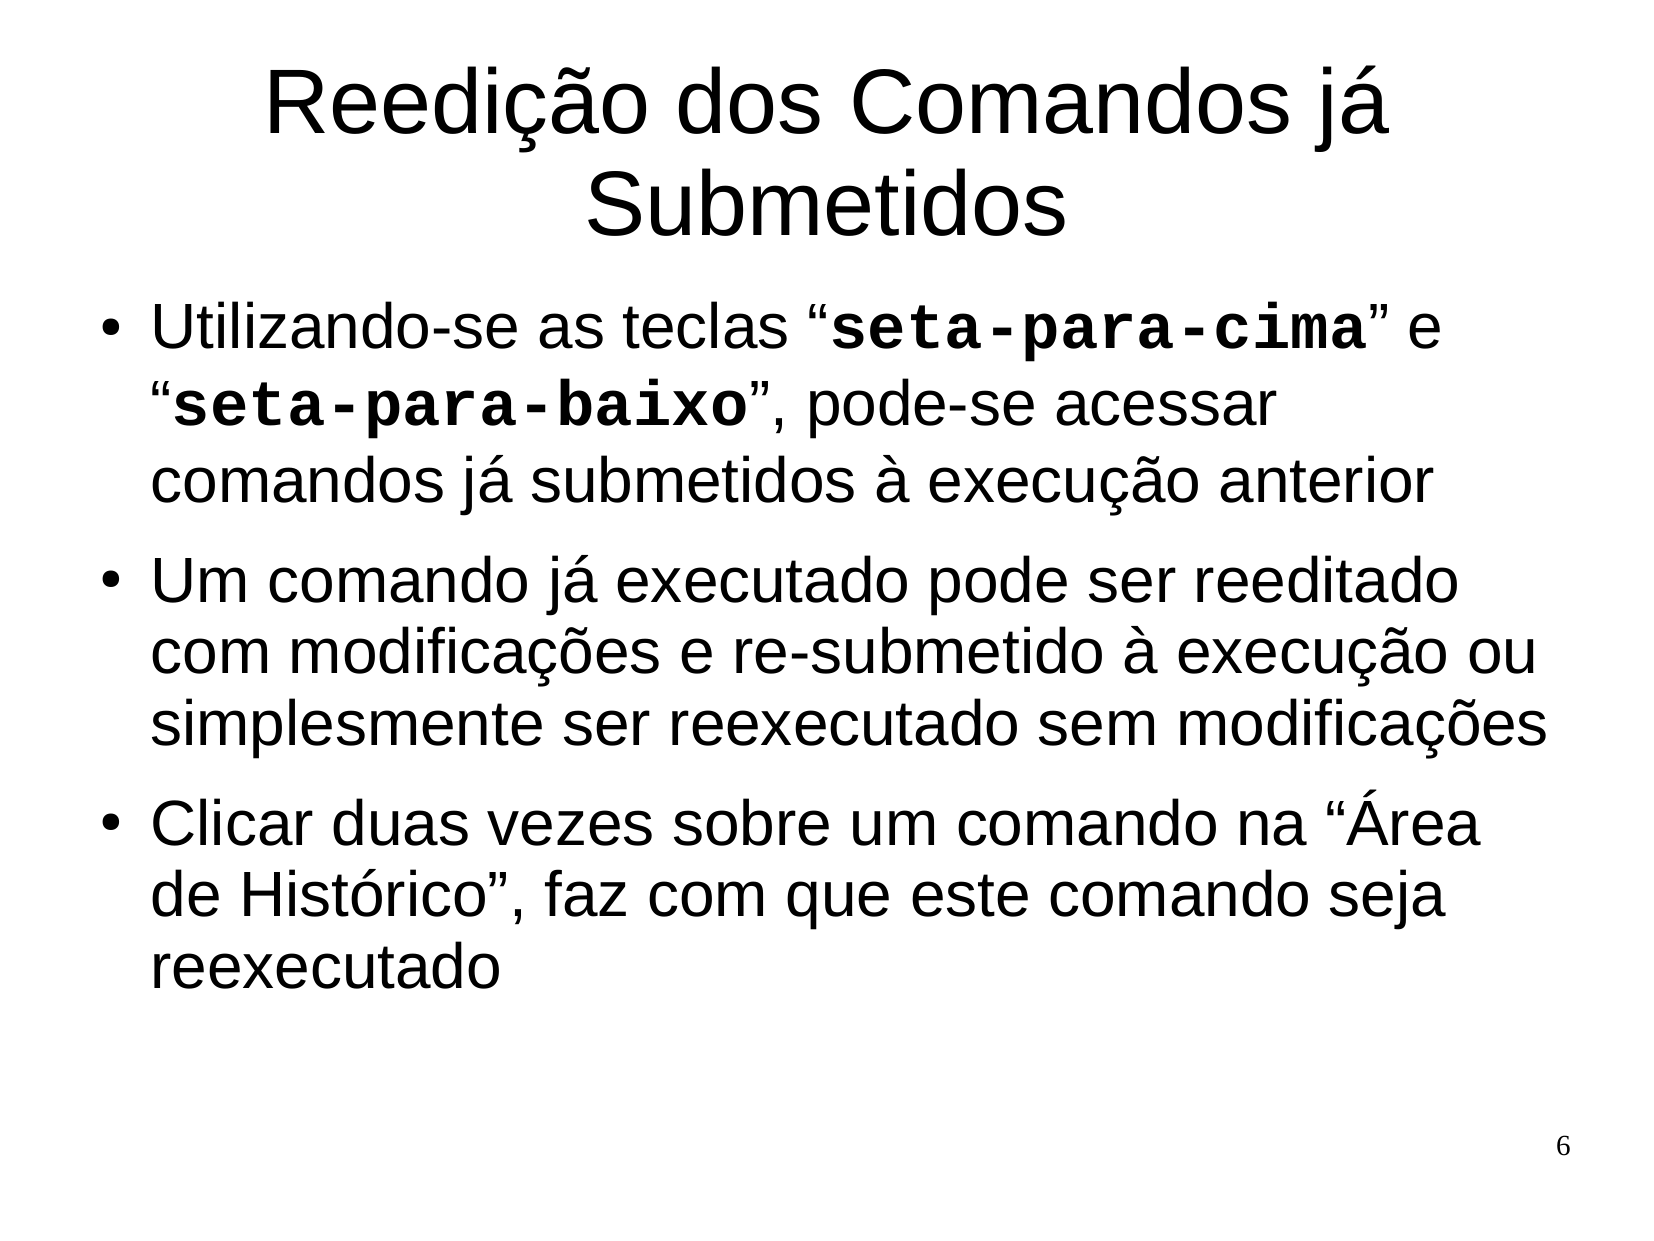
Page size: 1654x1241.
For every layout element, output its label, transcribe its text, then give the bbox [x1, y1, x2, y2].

title Reedição dos Comandos já Submetidos [82, 49, 1571, 257]
list Utilizando-se as teclas “seta-para-cima” e “seta-para-baixo”, pode-se acessar comandos já submetidos à execução anterior Um comando já executado pode ser reeditado com modificações e re-submetido à execução ou simplesmente ser reexecutado sem modificações Clicar duas vezes sobre um comando na “Área de Histórico”, faz com que este comando seja reexecutado [82, 290, 1571, 1010]
